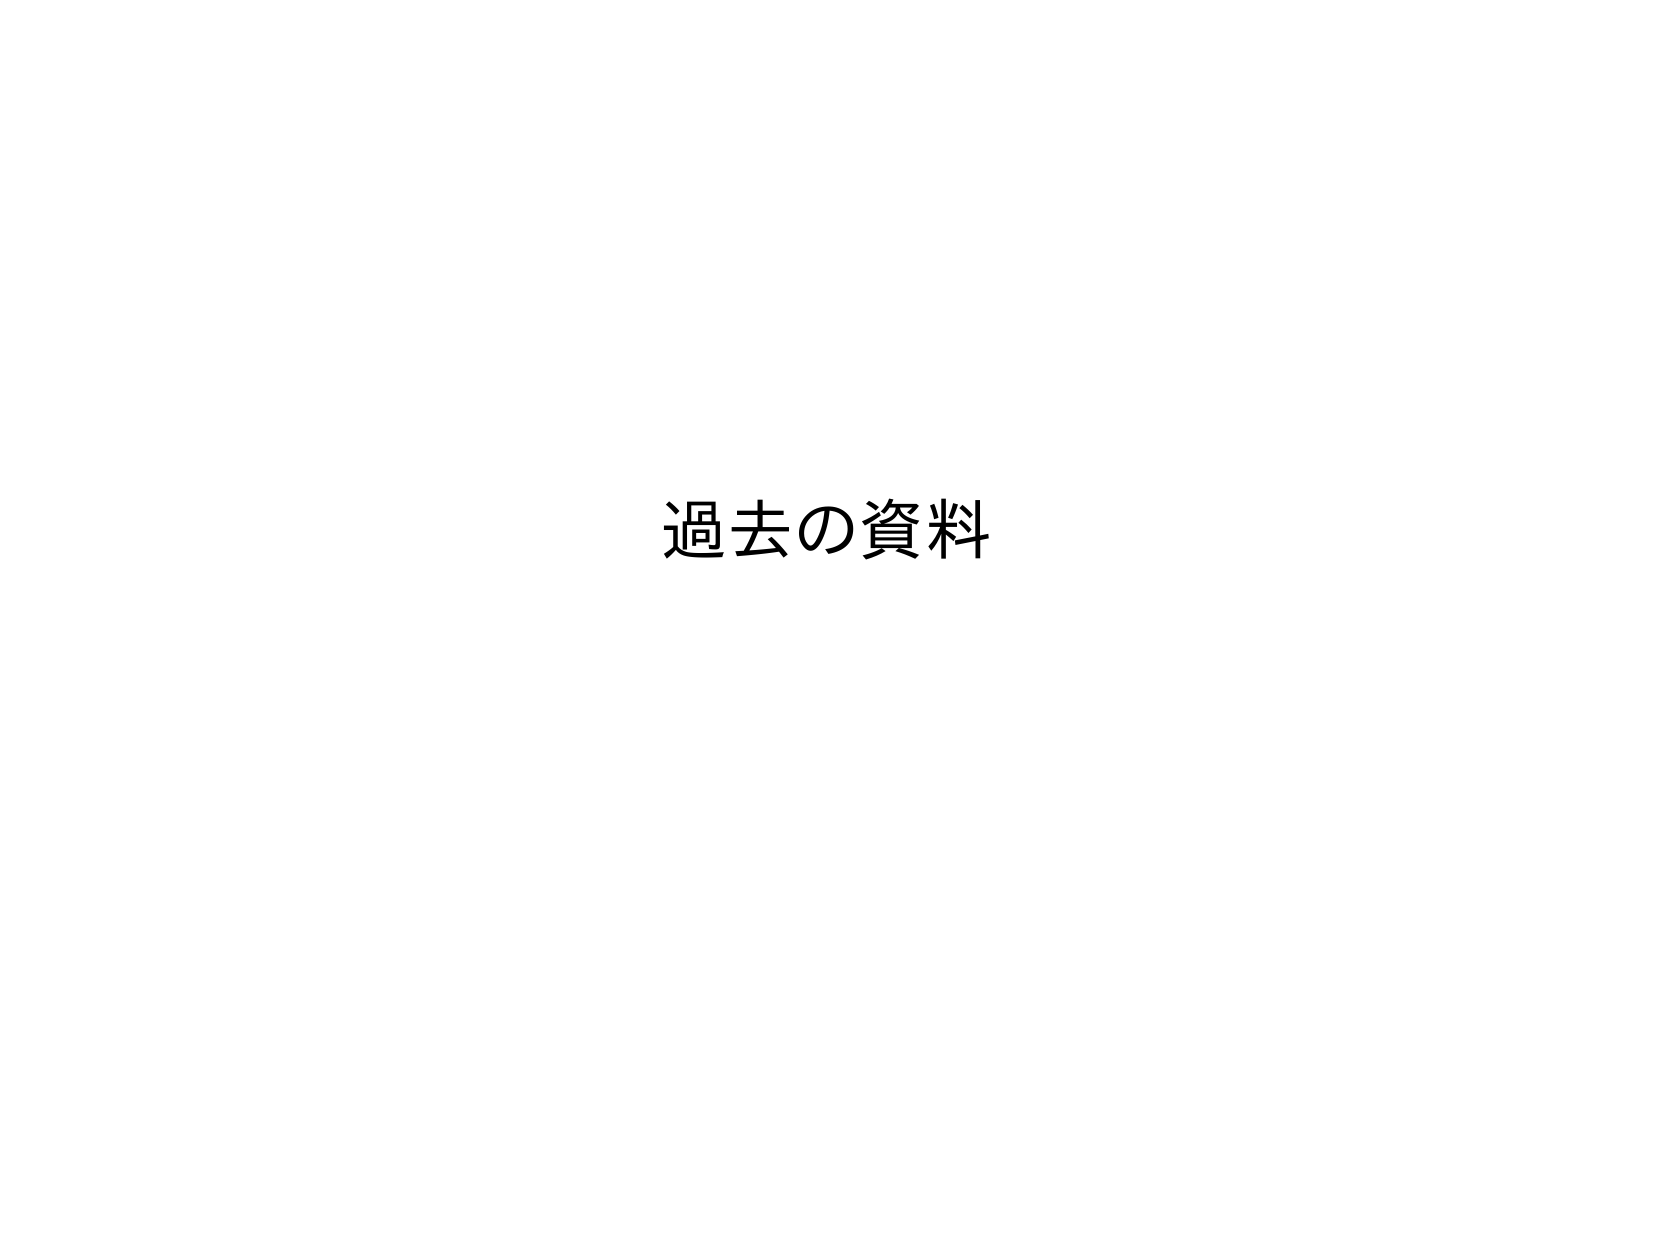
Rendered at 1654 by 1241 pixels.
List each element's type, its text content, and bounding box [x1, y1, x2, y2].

subtitle 過去の資料 [82, 49, 1571, 1010]
